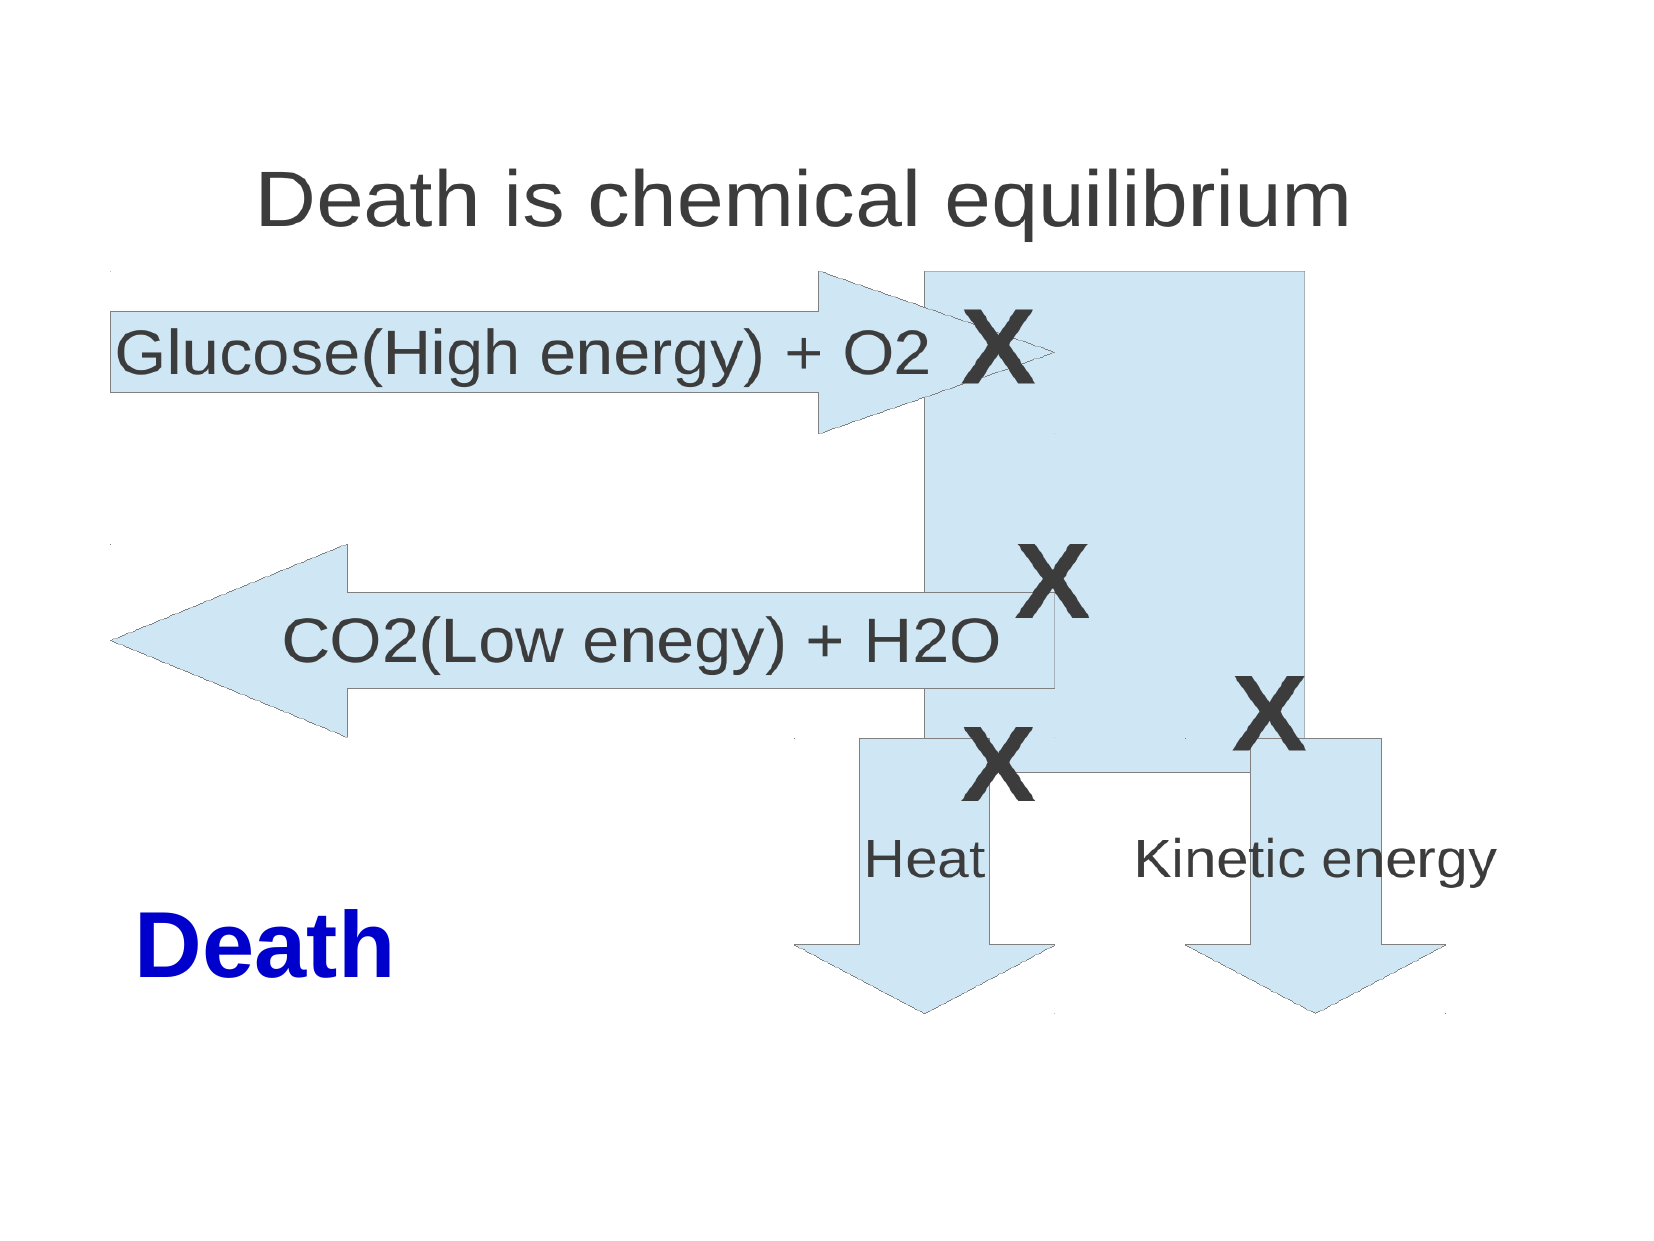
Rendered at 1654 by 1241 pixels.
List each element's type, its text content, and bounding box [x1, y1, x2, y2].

picture [56, 67, 1577, 1135]
text_box Death [120, 885, 451, 1109]
